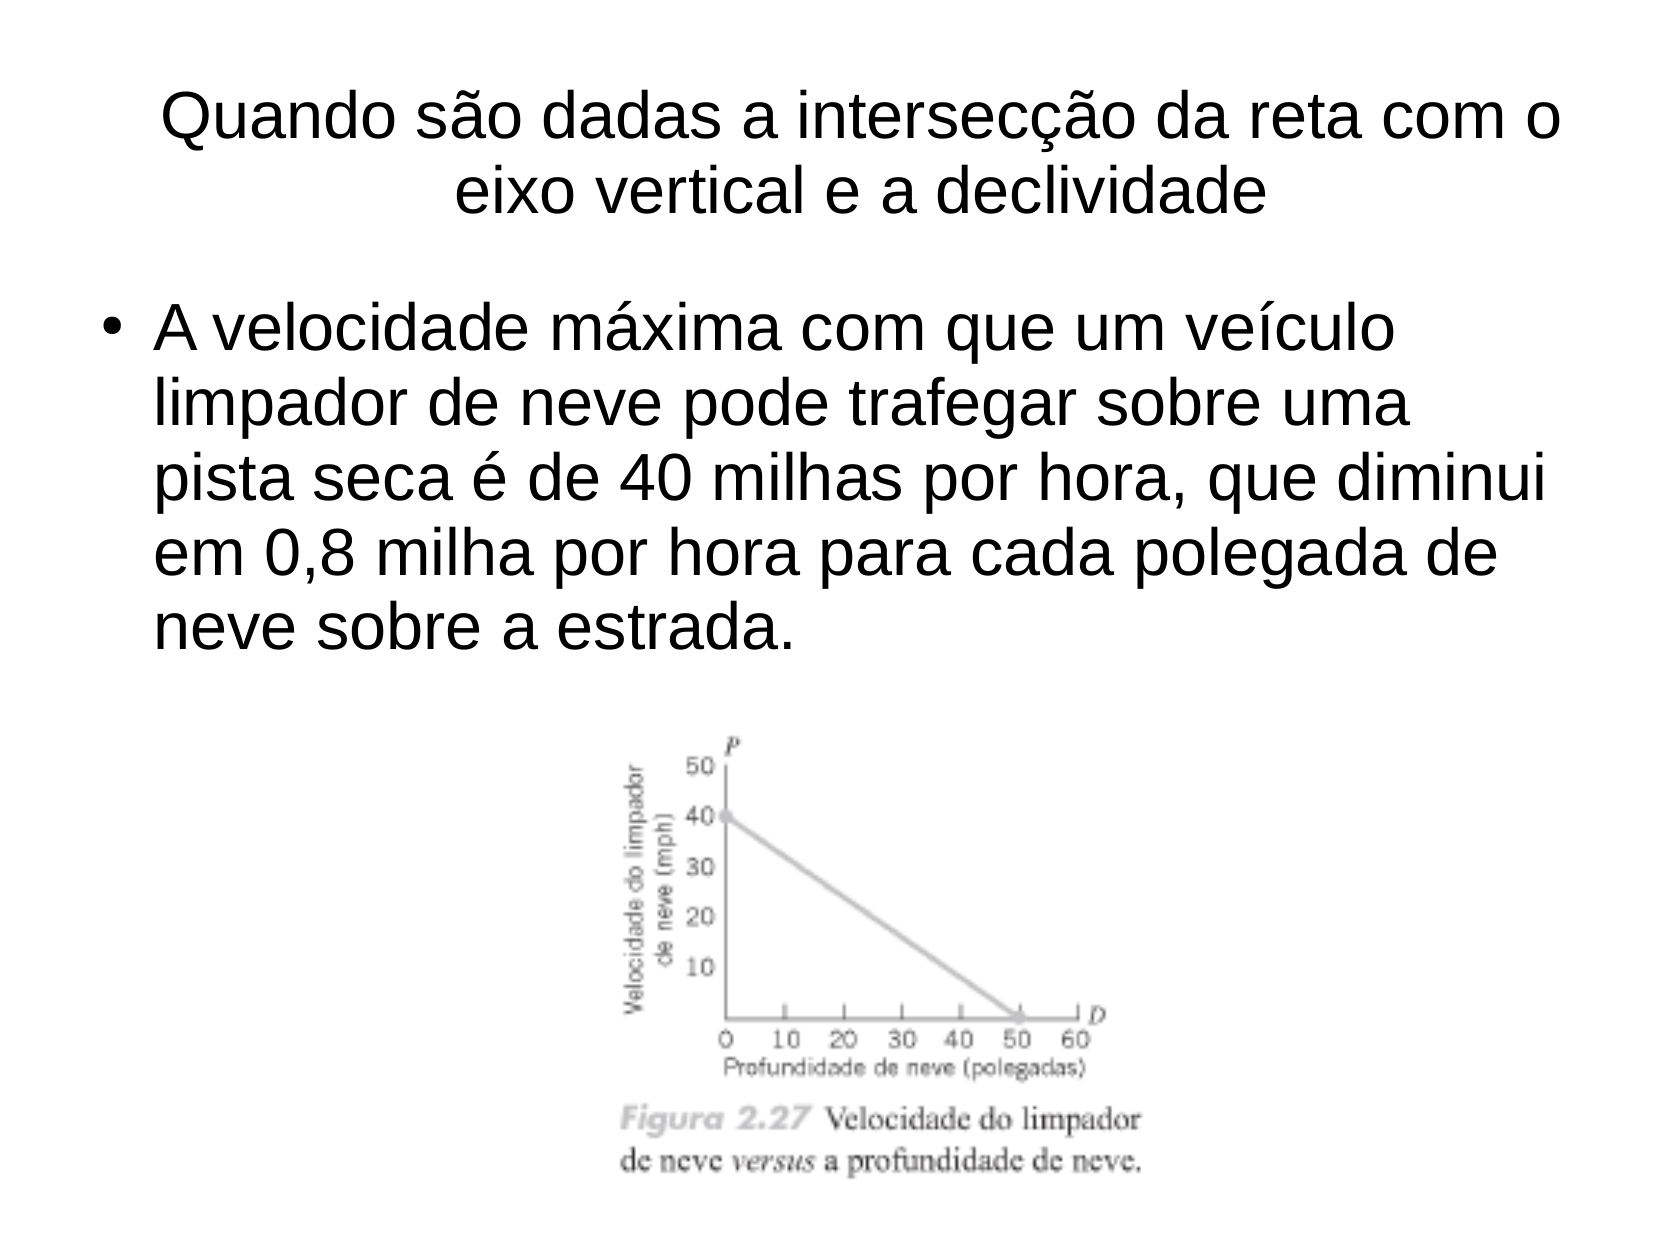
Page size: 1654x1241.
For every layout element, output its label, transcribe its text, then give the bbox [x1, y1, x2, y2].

picture [555, 691, 1193, 1217]
list A velocidade máxima com que um veículo limpador de neve pode trafegar sobre uma pista seca é de 40 milhas por hora, que diminui em 0,8 milha por hora para cada polegada de neve sobre a estrada. [82, 290, 1571, 1010]
title Quando são dadas a intersecção da reta com o eixo vertical e a declividade [82, 49, 1571, 257]
